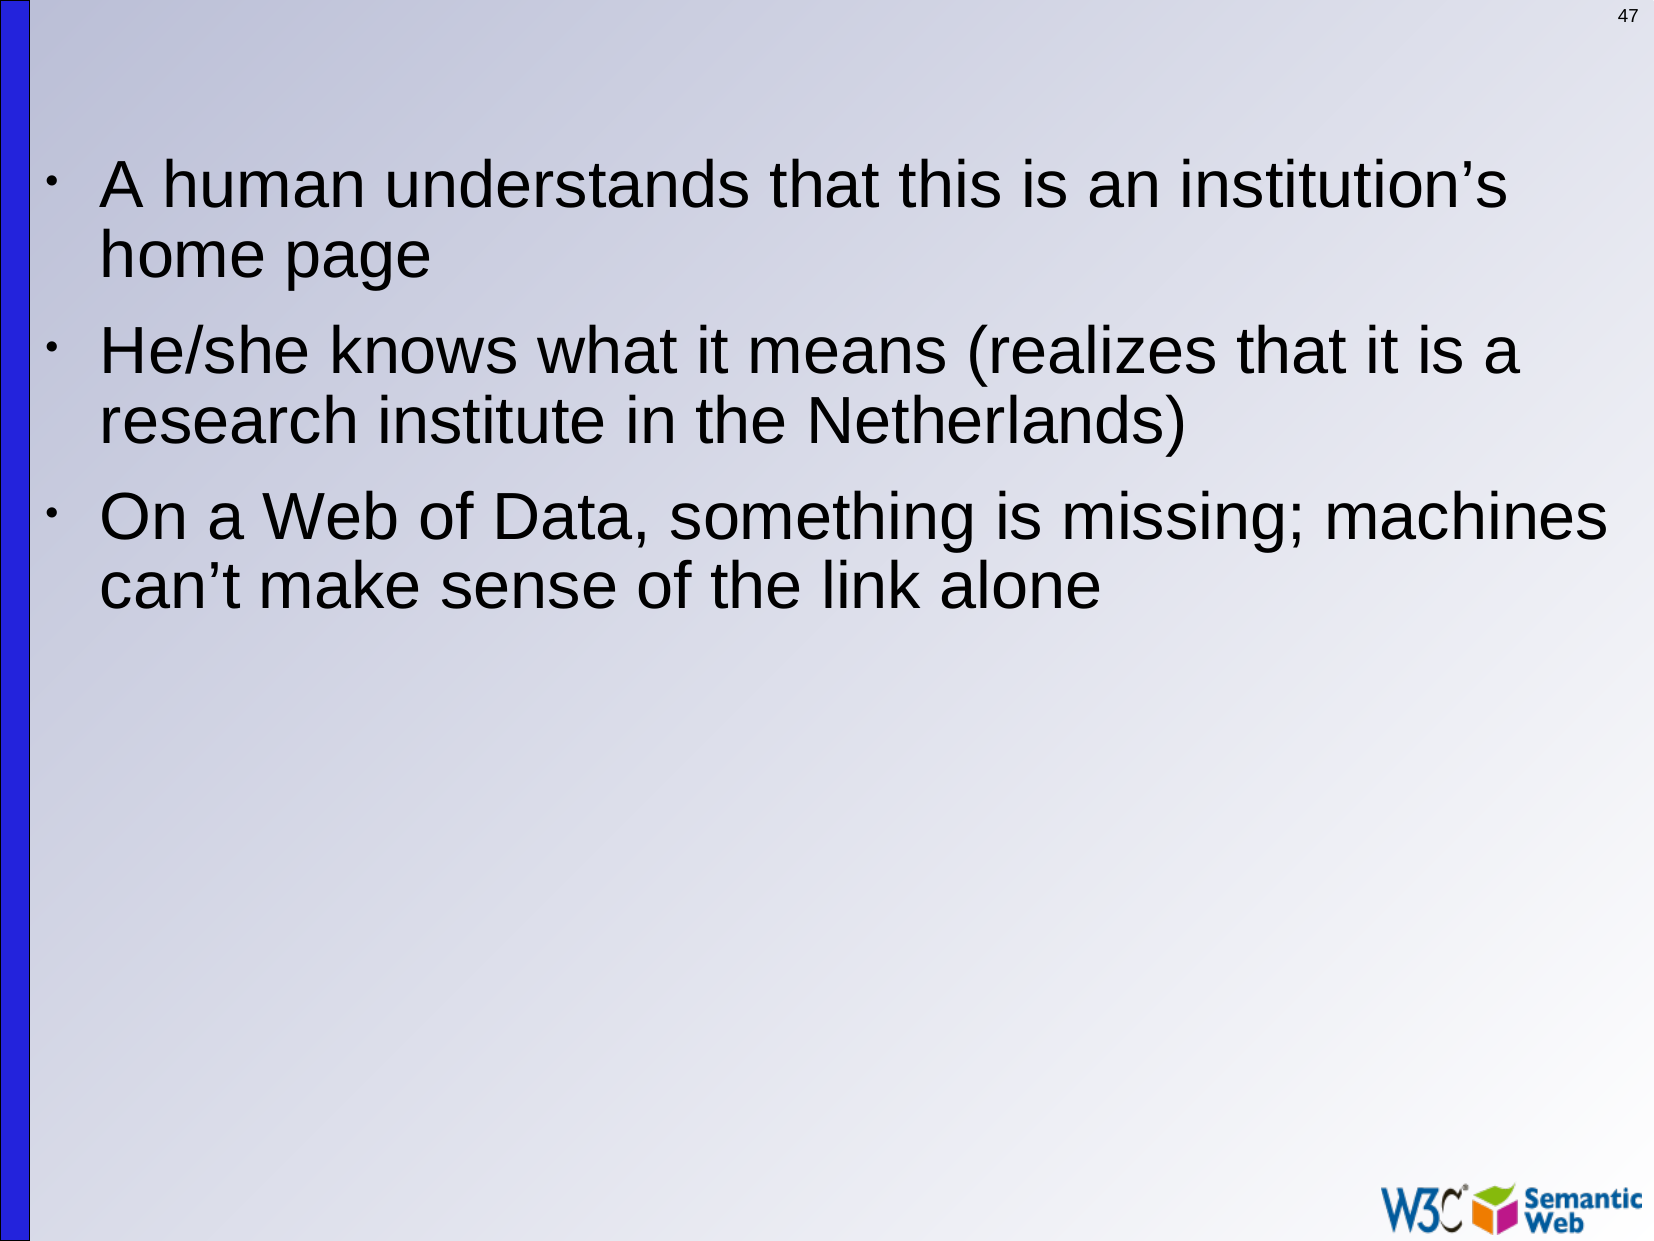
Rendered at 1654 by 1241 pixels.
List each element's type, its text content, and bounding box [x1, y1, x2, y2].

picture [1381, 1181, 1642, 1235]
list A human understands that this is an institution’s home page He/she knows what it means (realizes that it is a research institute in the Netherlands) On a Web of Data, something is missing; machines can’t make sense of the link alone [29, 147, 1624, 1134]
